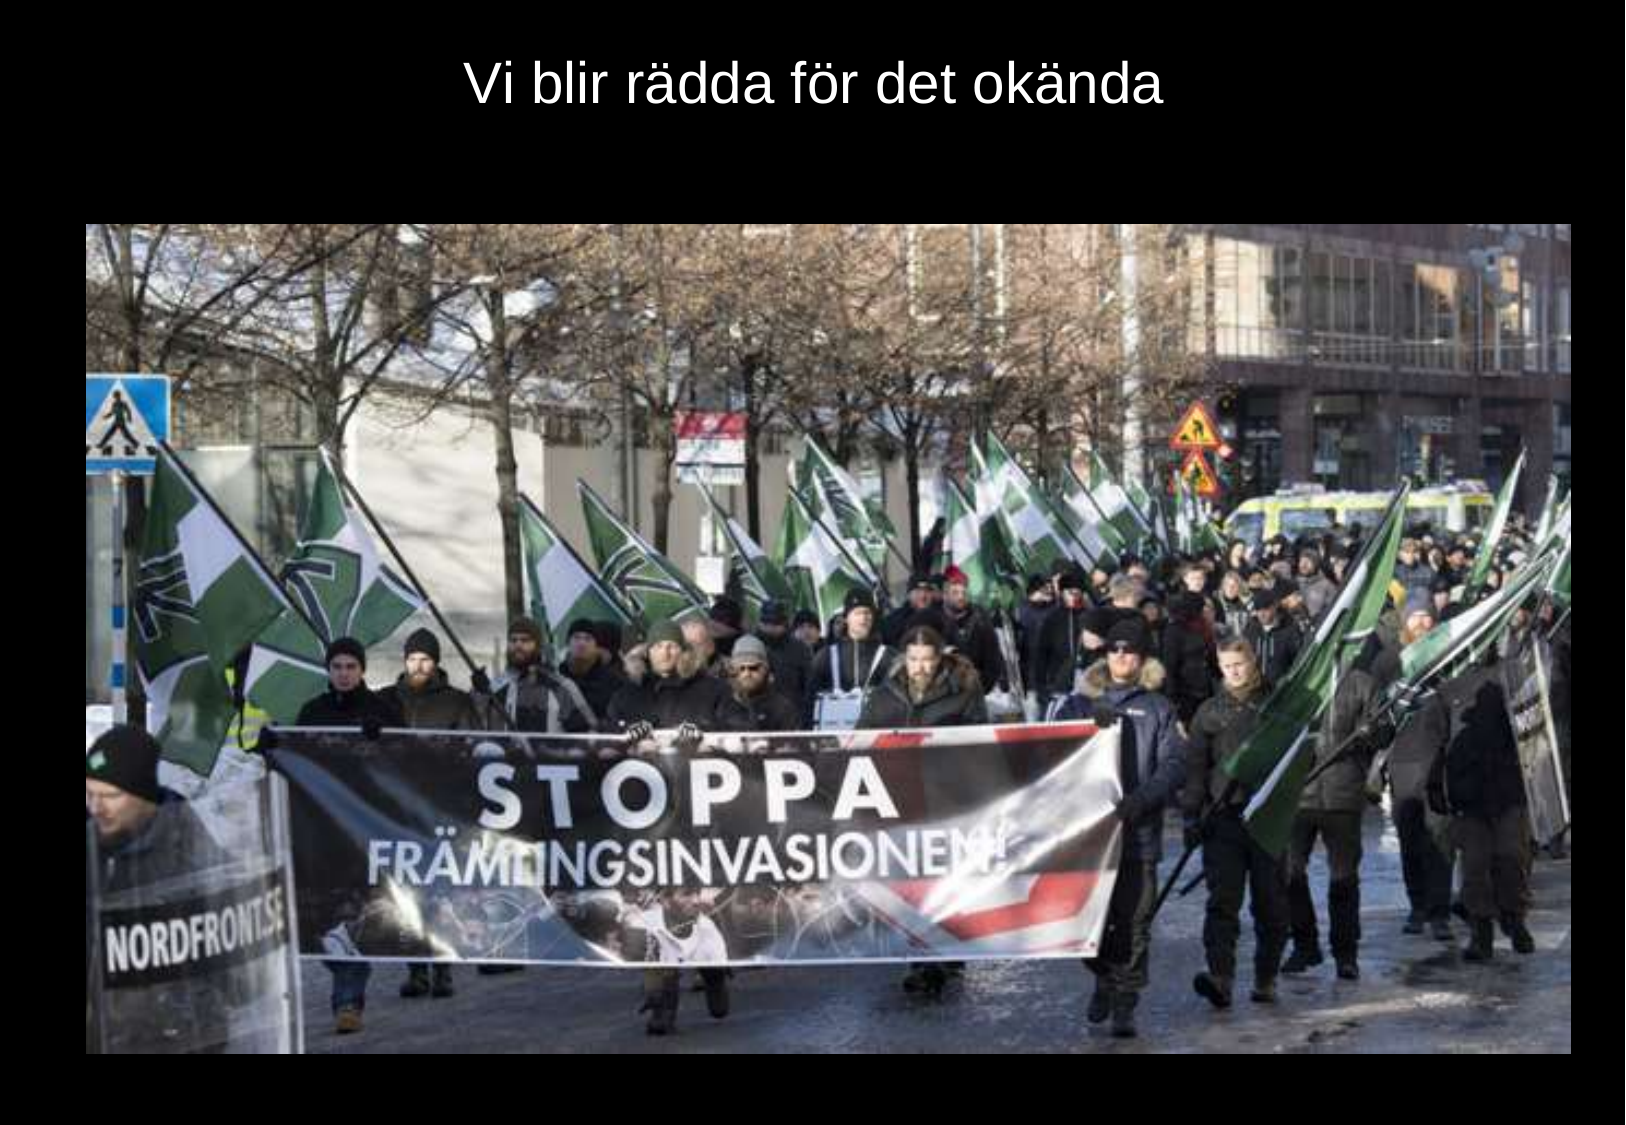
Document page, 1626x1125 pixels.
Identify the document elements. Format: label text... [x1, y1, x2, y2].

picture [86, 224, 1571, 1054]
text_box Vi blir rädda för det okända [448, 37, 1212, 142]
